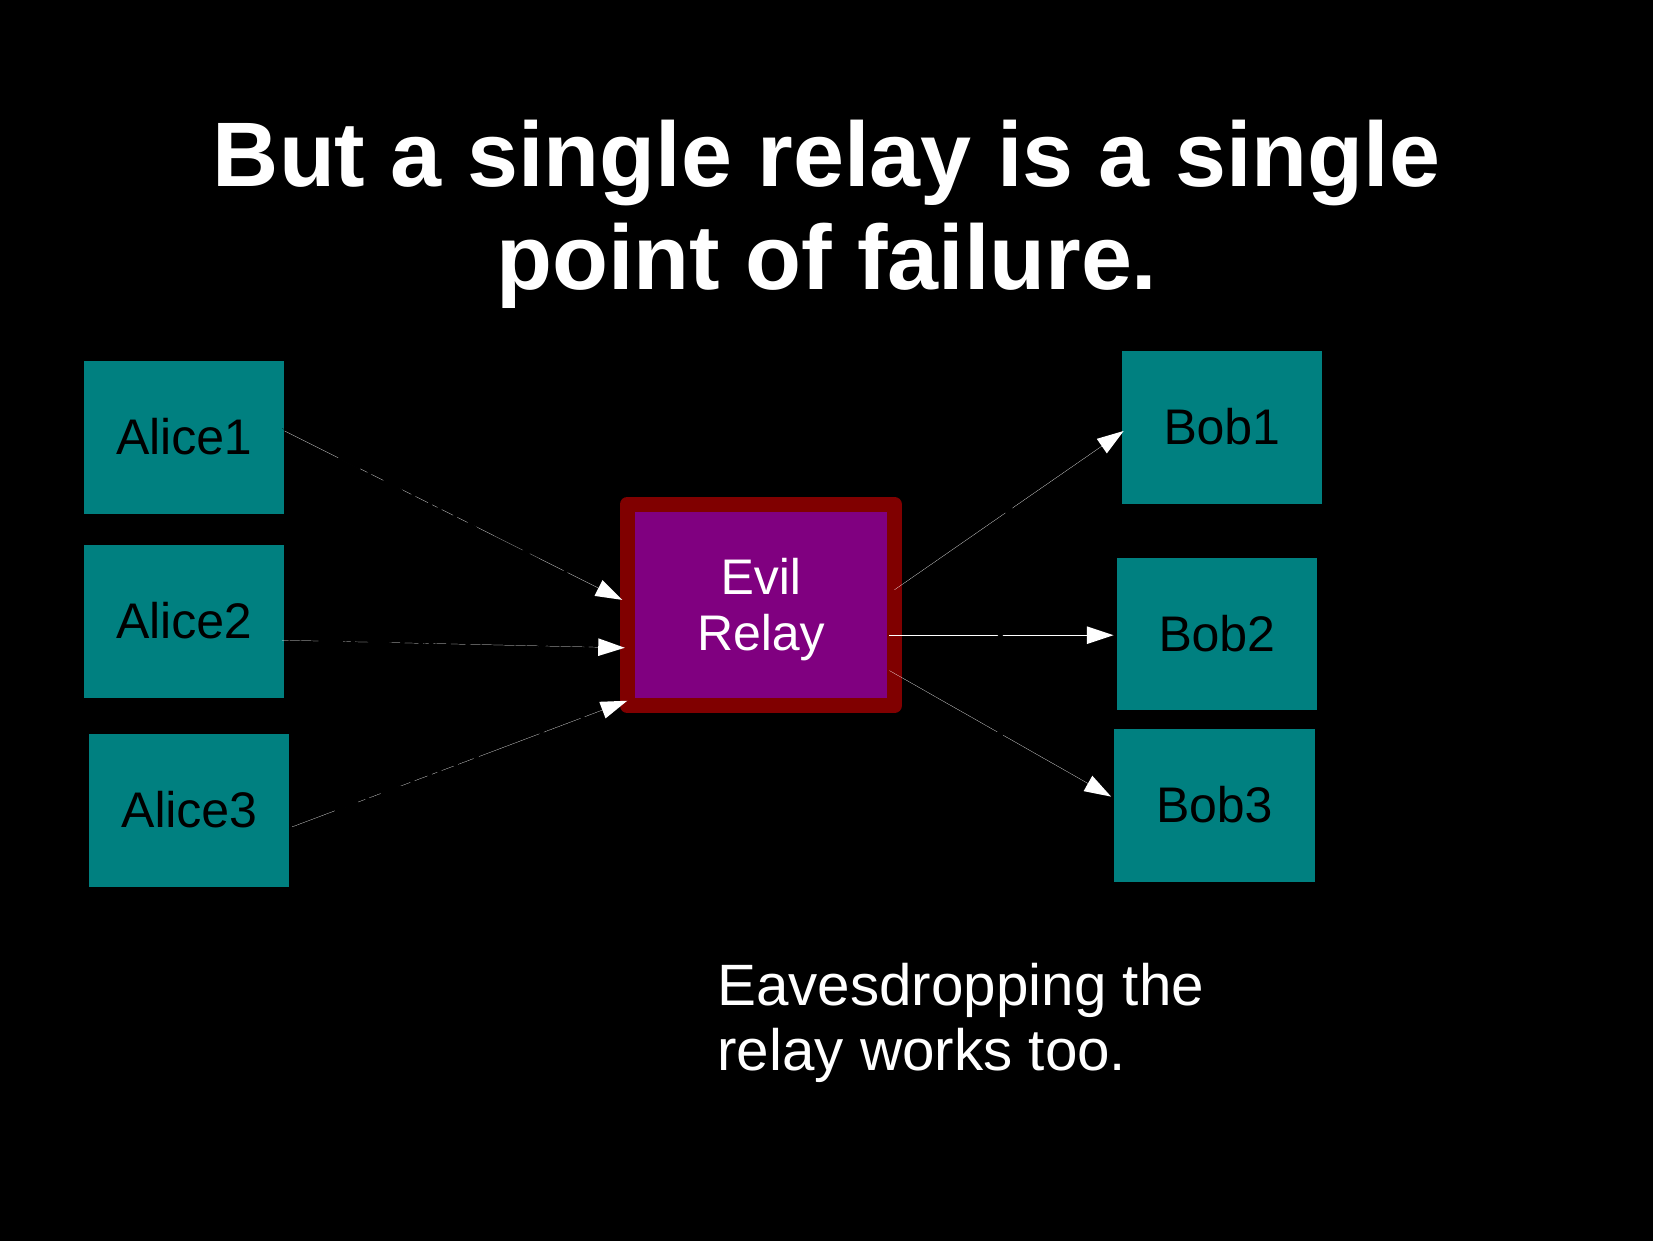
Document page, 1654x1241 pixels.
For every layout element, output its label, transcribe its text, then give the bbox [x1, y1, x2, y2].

text_box Alice3 [88, 733, 290, 888]
text_box Evil Relay [627, 504, 895, 706]
text_box Bob1 [1121, 350, 1323, 505]
text_box Bob3 [1113, 728, 1316, 883]
text_box Alice1 [83, 360, 285, 515]
text_box Bob2 [1116, 557, 1318, 711]
title But a single relay is a single point of failure. [121, 95, 1534, 318]
text_box Eavesdropping the relay works too. [702, 945, 1283, 1102]
text_box Alice2 [83, 544, 285, 699]
